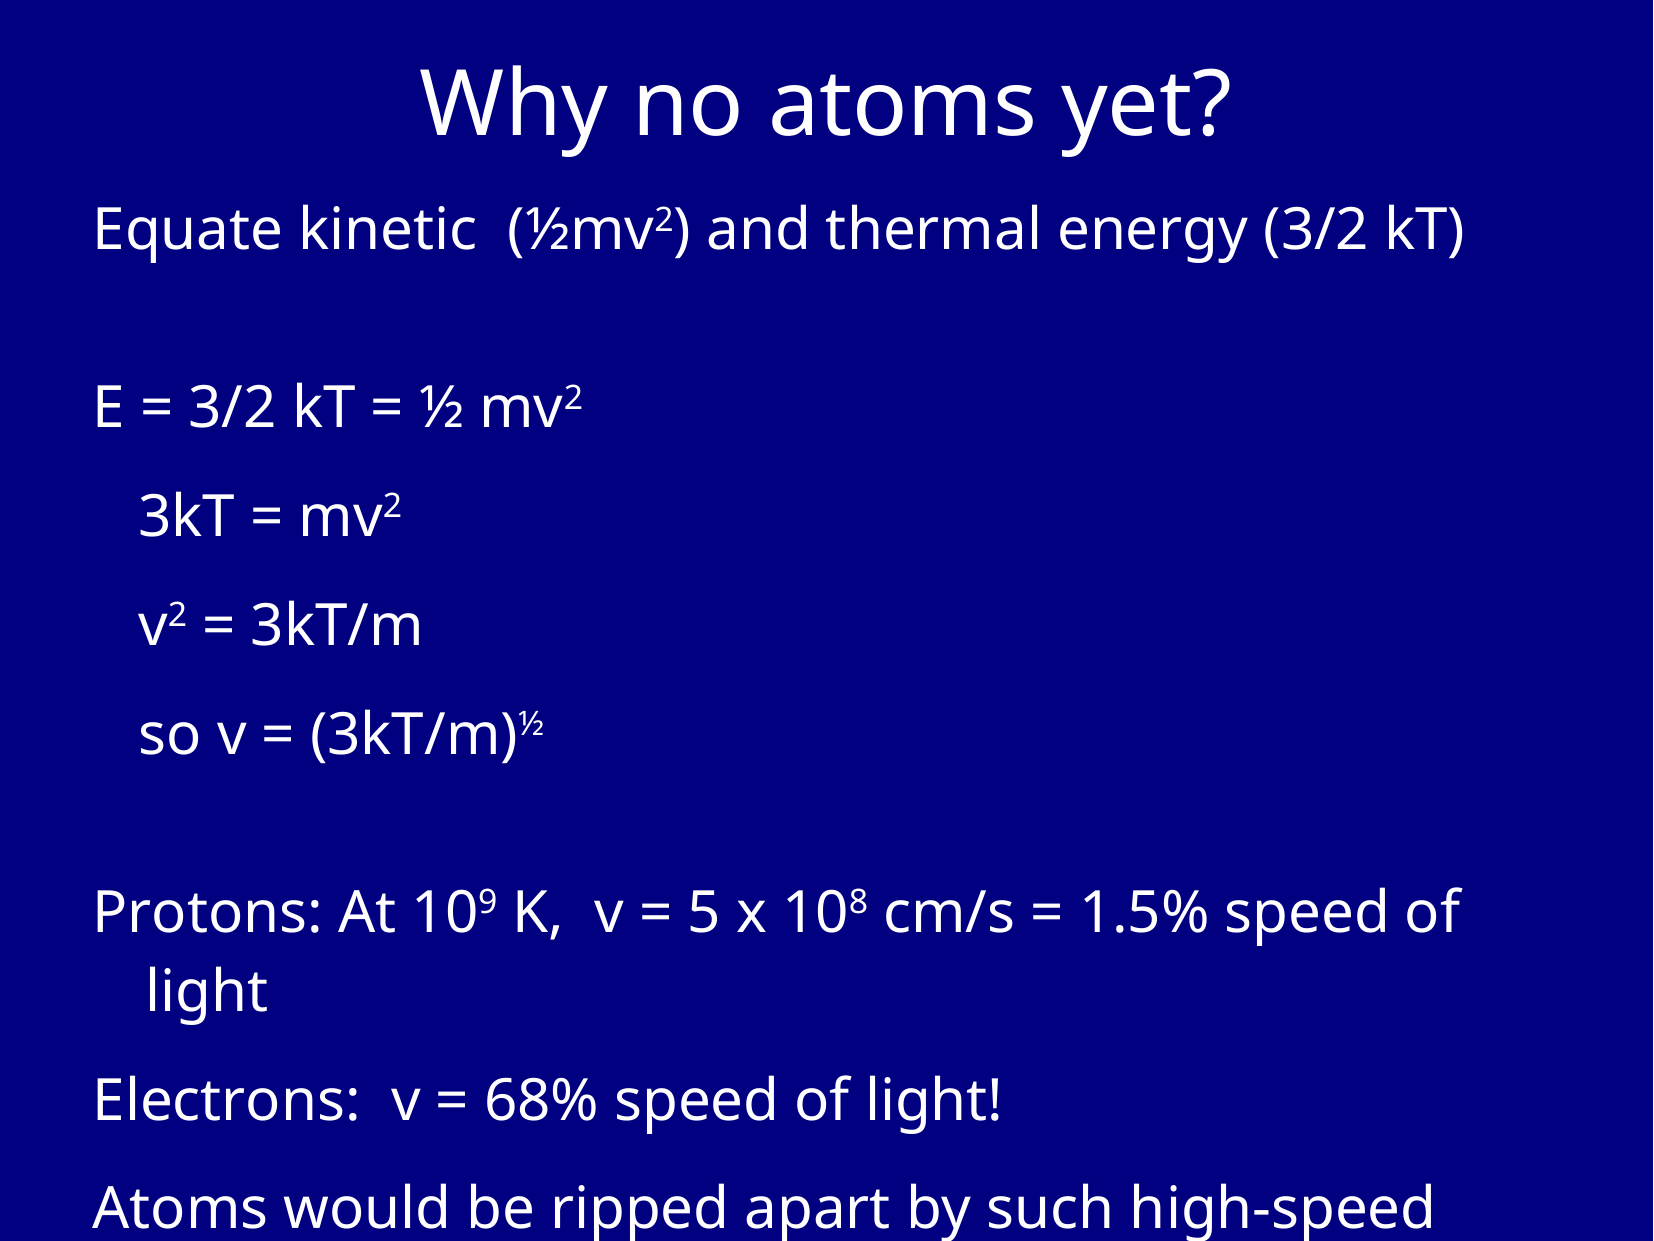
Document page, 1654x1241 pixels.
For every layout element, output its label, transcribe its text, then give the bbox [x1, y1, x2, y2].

list Equate kinetic (½mv2) and thermal energy (3/2 kT) E = 3/2 kT = ½ mv2 3kT = mv2 v2 = 3kT/m so v = (3kT/m)½ Protons: At 109 K, v = 5 x 108 cm/s = 1.5% speed of light Electrons: v = 68% speed of light! Atoms would be ripped apart by such high-speed collisions! Must wait for the universe to cool... [75, 187, 1563, 1204]
title Why no atoms yet? [82, 44, 1571, 156]
